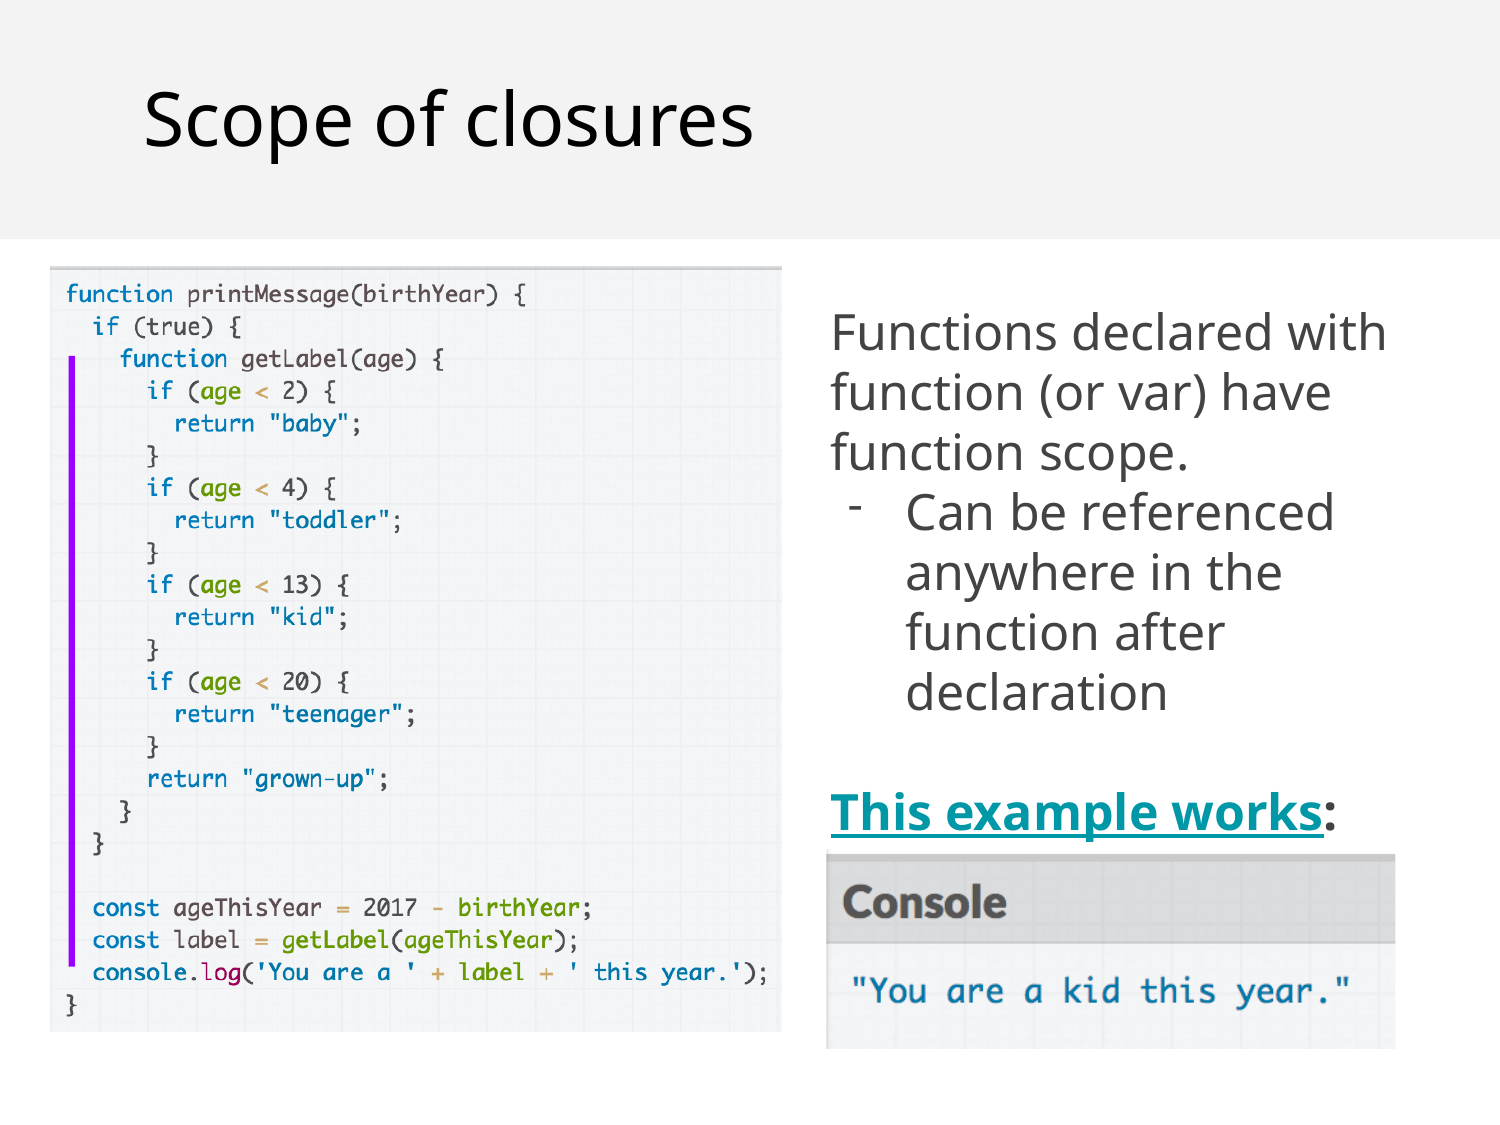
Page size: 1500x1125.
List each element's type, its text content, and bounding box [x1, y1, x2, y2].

list Functions declared with function (or var) have function scope. Can be referenced anywhere in the function after declaration This example works: [815, 285, 1407, 840]
title Scope of closures [128, 56, 1372, 183]
picture [826, 849, 1396, 1049]
picture [50, 266, 782, 1032]
